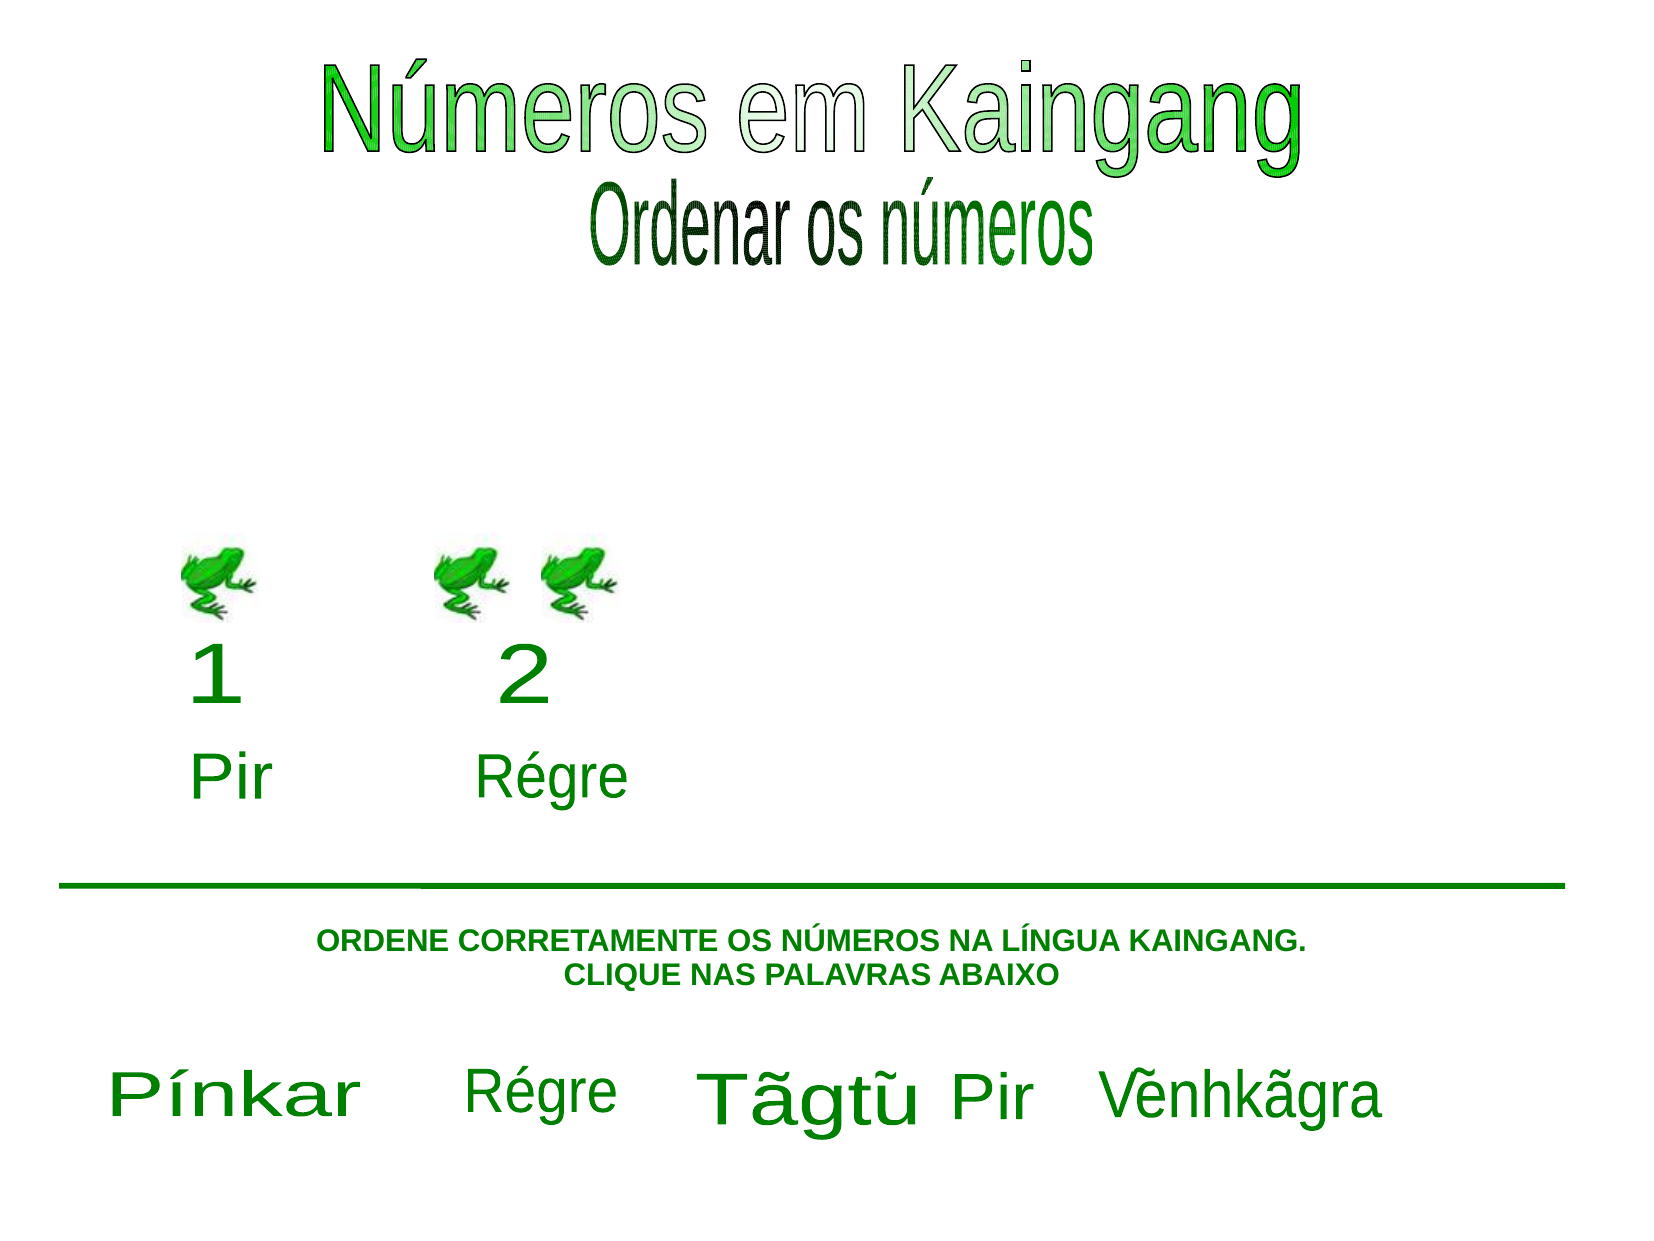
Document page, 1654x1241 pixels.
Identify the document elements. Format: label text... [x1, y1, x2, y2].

text_box Régre [506, 1078, 534, 1113]
text_box Pir [955, 1074, 993, 1120]
text_box Régre [599, 763, 627, 798]
text_box 1 [193, 643, 241, 703]
text_box ~ [1133, 1067, 1155, 1077]
text_box Tãgtu [696, 1073, 747, 1125]
text_box Ordenar os números [1038, 200, 1065, 266]
text_box Pínkar [194, 1081, 233, 1116]
text_box Pir [1016, 1083, 1034, 1120]
text_box Régre [589, 1078, 616, 1113]
text_box Pínkar [172, 1082, 181, 1116]
text_box Pínkar [112, 1072, 160, 1116]
text_box Pínkar [244, 1069, 283, 1116]
text_box Régre [571, 1078, 586, 1112]
text_box Pínkar [170, 1069, 189, 1079]
text_box Tãgtu [801, 1085, 842, 1140]
text_box Ordenar os números [682, 200, 709, 266]
text_box Régre [478, 754, 513, 798]
text_box Ordenar os números [1068, 200, 1093, 266]
text_box Venhkãgra [1171, 1081, 1197, 1118]
text_box Régre [468, 1068, 502, 1112]
text_box 2 [500, 643, 548, 703]
text_box Tãgtu [877, 1085, 916, 1126]
text_box Régre [516, 1065, 529, 1076]
text_box Venhkãgra [1136, 1081, 1165, 1118]
text_box Ordenar os números [808, 200, 835, 266]
text_box Ordenar os números [913, 201, 938, 266]
text_box Pínkar [286, 1081, 332, 1117]
picture [181, 518, 260, 623]
text_box Ordenar os números [1021, 200, 1036, 265]
text_box ~ [875, 1070, 897, 1080]
text_box Tãgtu [752, 1084, 799, 1126]
text_box Venhkãgra [1265, 1081, 1297, 1118]
text_box Ordenar os números [883, 200, 907, 265]
text_box Pínkar [337, 1081, 360, 1116]
text_box Tãgtu [848, 1077, 872, 1126]
text_box Régre [549, 763, 575, 811]
text_box Ordenar os números [714, 200, 738, 265]
text_box Pir [239, 764, 246, 799]
text_box ORDENE CORRETAMENTE OS NÚMEROS NA LÍNGUA KAINGANG. CLIQUE NAS PALAVRAS ABAIXO [236, 915, 1388, 1003]
text_box Ordenar os números [590, 181, 629, 266]
text_box Venhkãgra [1269, 1069, 1291, 1079]
text_box Venhkãgra [1333, 1081, 1348, 1118]
text_box Régre [538, 1078, 565, 1125]
text_box Ordenar os números [838, 200, 863, 266]
picture [434, 518, 513, 623]
text_box Venhkãgra [1351, 1081, 1383, 1118]
text_box Tãgtu [758, 1071, 790, 1082]
text_box Venhkãgra [1237, 1068, 1264, 1118]
text_box Venhkãgra [1204, 1068, 1230, 1118]
text_box Ordenar os números [775, 200, 790, 265]
picture [541, 518, 621, 623]
text_box Ordenar os números [634, 200, 649, 265]
text_box Ordenar os números [651, 178, 677, 266]
text_box Régre [582, 763, 597, 798]
text_box Ordenar os números [989, 200, 1016, 266]
text_box Venhkãgra [1098, 1071, 1137, 1118]
text_box Ordenar os números [944, 200, 984, 265]
text_box Venhkãgra [1298, 1081, 1326, 1131]
text_box Pir [1000, 1084, 1007, 1120]
text_box Pir [193, 753, 231, 799]
text_box Pir [254, 763, 273, 799]
text_box Régre [517, 763, 545, 798]
text_box Ordenar os números [743, 200, 773, 266]
text_box Régre [527, 751, 540, 761]
